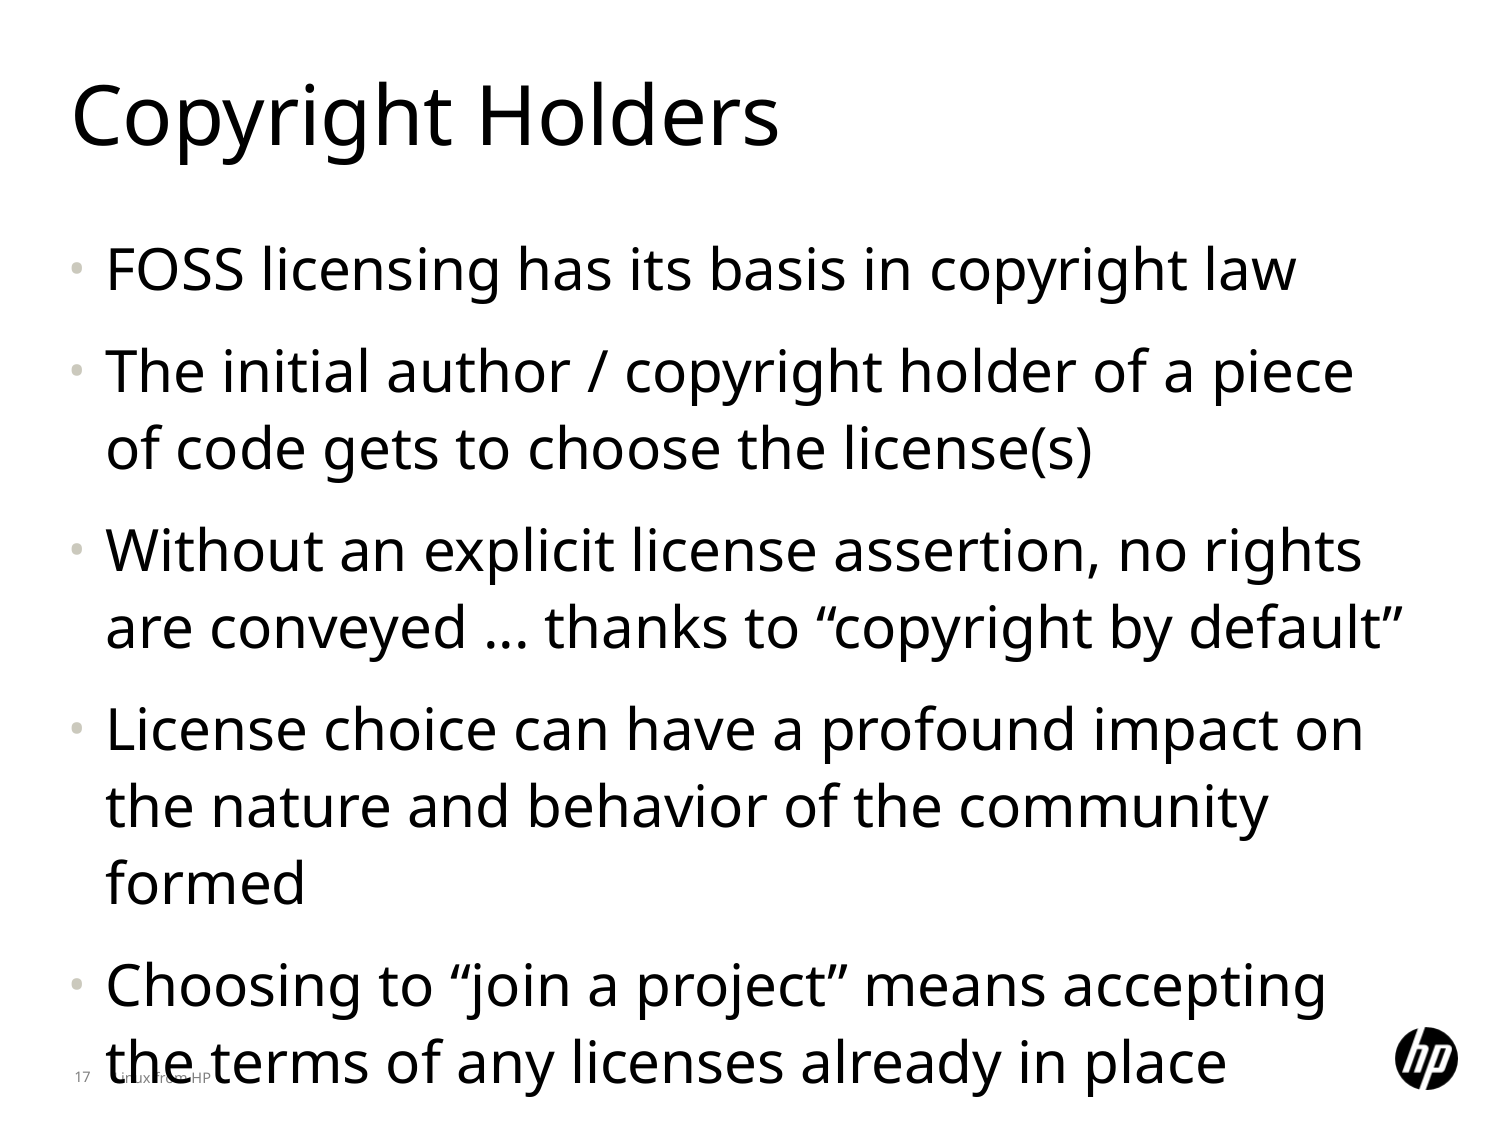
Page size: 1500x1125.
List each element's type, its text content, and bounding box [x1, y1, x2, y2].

picture [1393, 1025, 1460, 1092]
title Copyright Holders [70, 25, 1425, 199]
list FOSS licensing has its basis in copyright law The initial author / copyright holder of a piece of code gets to choose the license(s) Without an explicit license assertion, no rights are conveyed ... thanks to “copyright by default” License choice can have a profound impact on the nature and behavior of the community formed Choosing to “join a project” means accepting the terms of any licenses already in place [68, 224, 1425, 1020]
